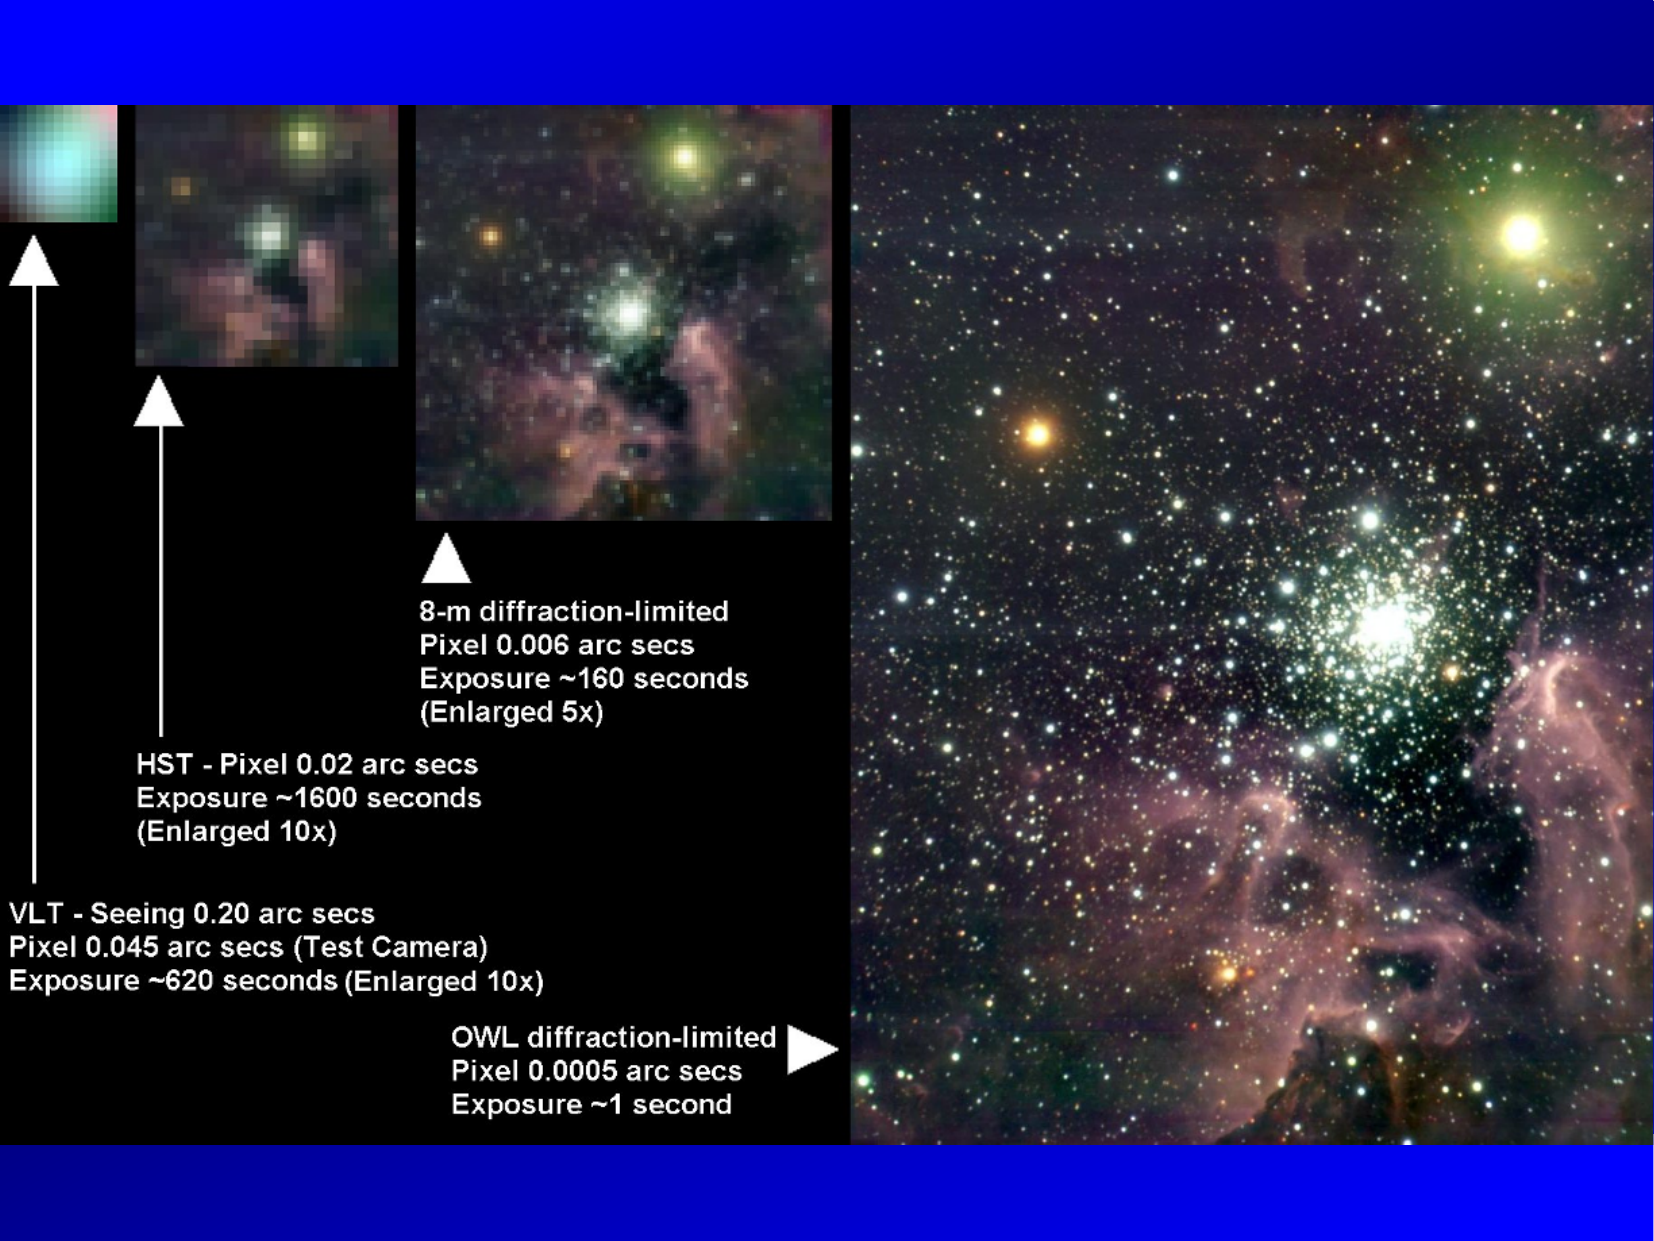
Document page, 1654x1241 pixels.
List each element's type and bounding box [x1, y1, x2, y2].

picture [0, 105, 1654, 1145]
